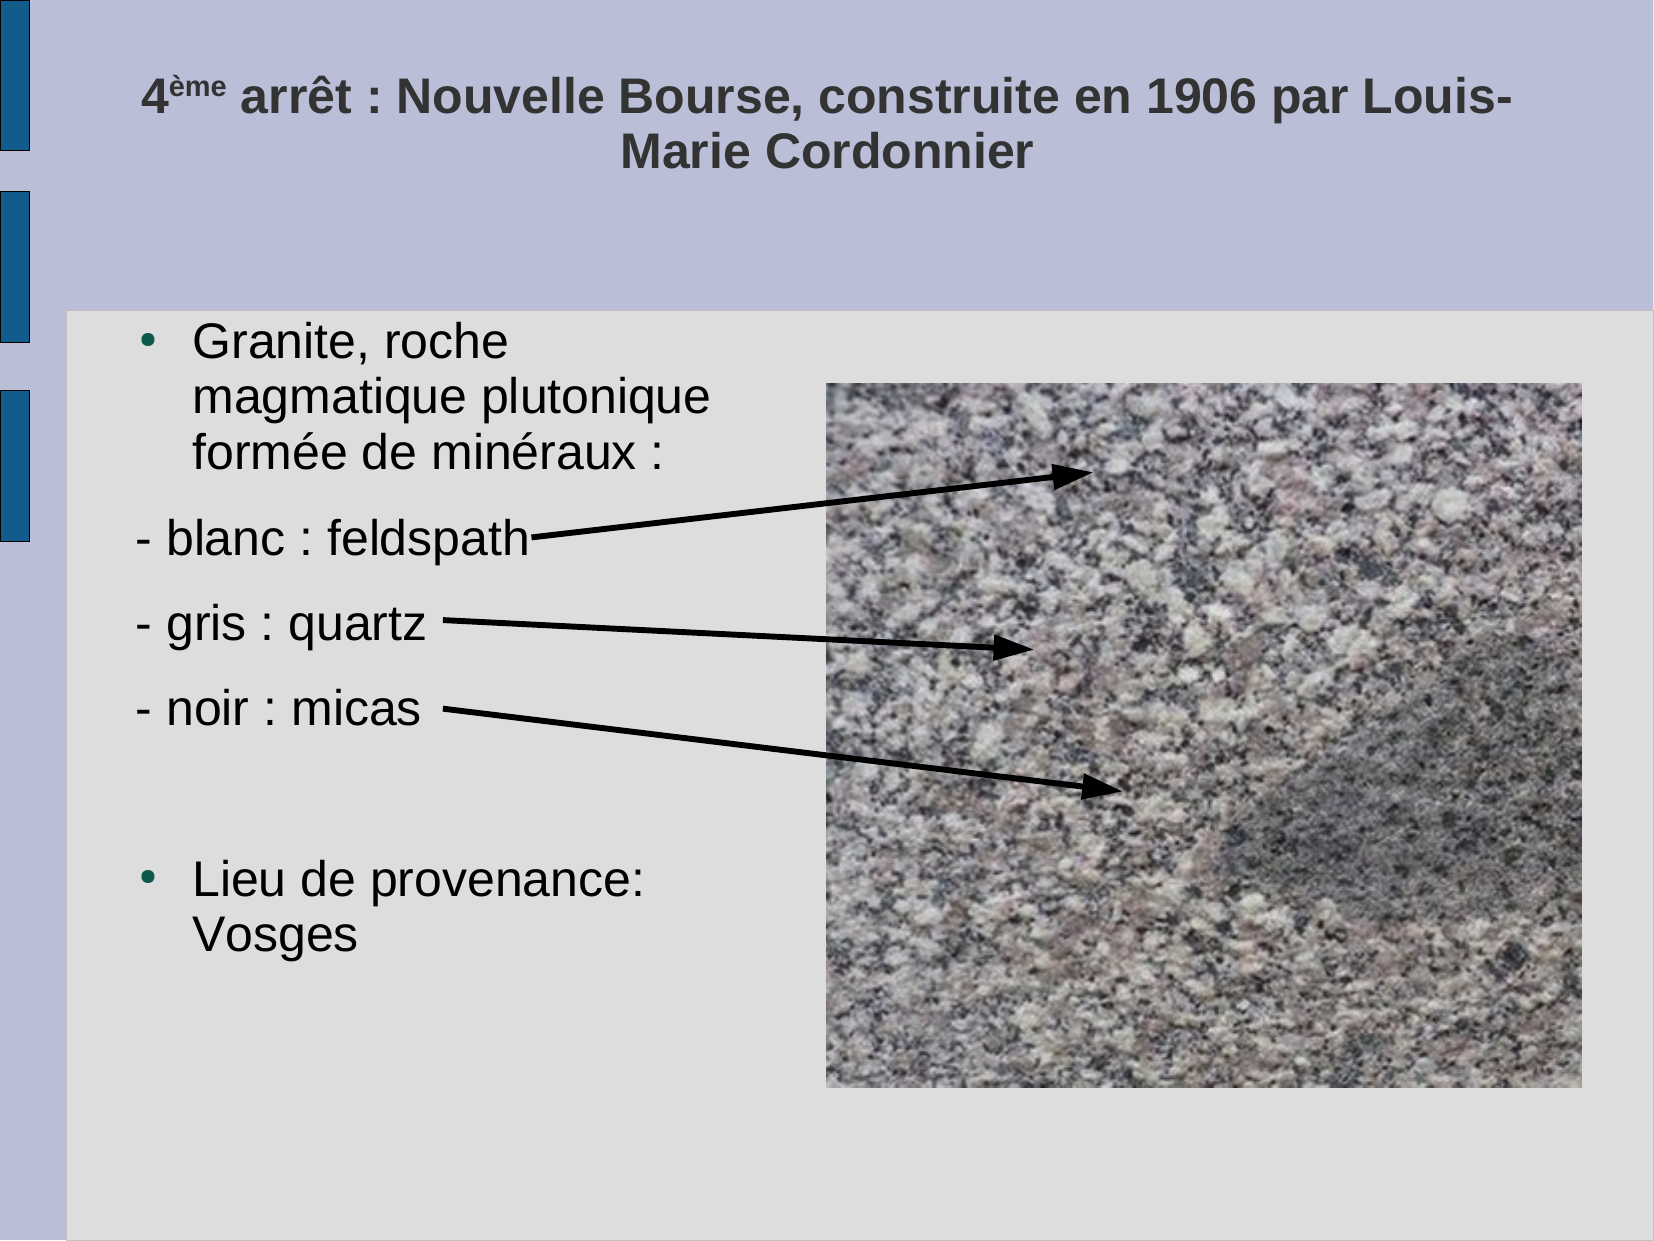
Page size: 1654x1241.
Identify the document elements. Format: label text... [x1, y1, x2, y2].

picture [826, 383, 1582, 1088]
list Granite, roche magmatique plutonique formée de minéraux : - blanc : feldspath - gris : quartz - noir : micas Lieu de provenance: Vosges [121, 312, 798, 1163]
title 4ème arrêt : Nouvelle Bourse, construite en 1906 par Louis-Marie Cordonnier [121, 20, 1534, 228]
